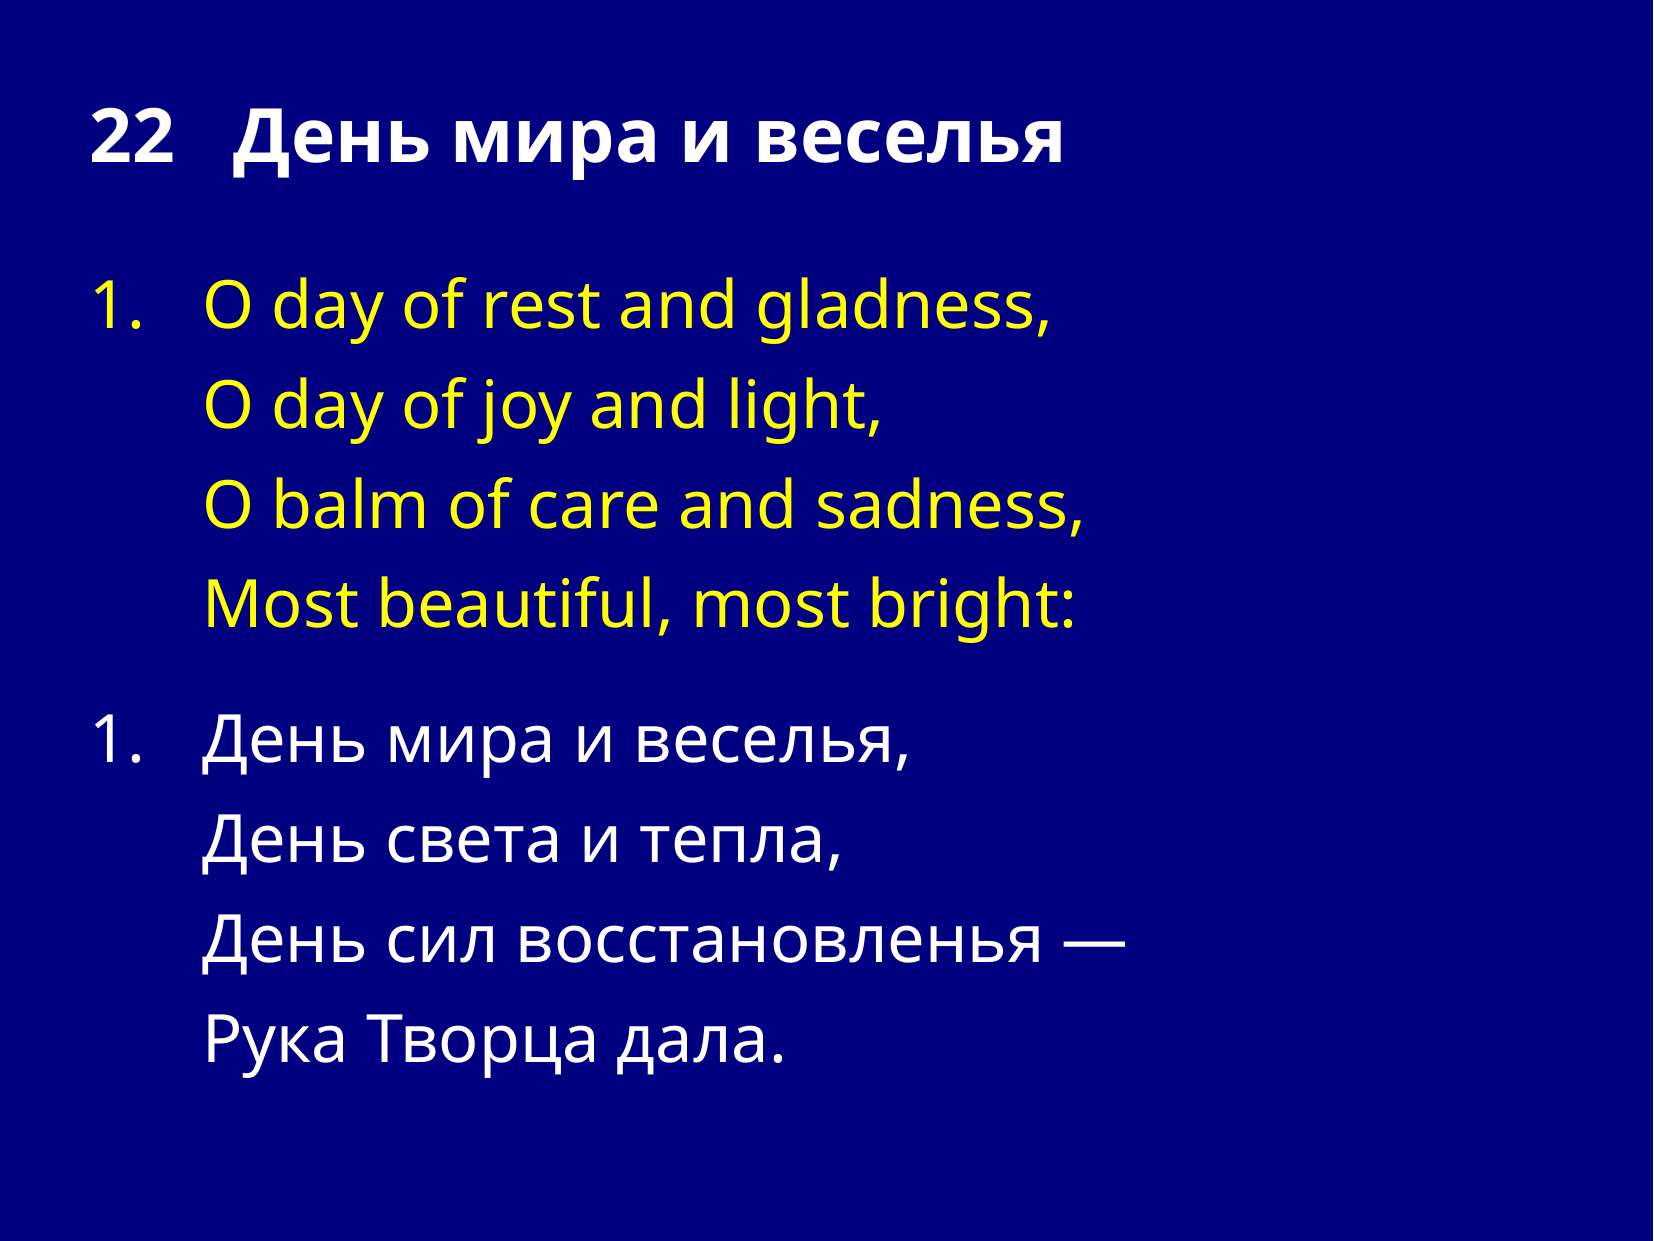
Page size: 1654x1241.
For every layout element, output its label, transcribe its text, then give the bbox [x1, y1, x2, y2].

text_box 22 День мира и веселья [75, 75, 1576, 188]
text_box 1. День мира и веселья, День света и тепла, День сил восстановленья — Рука Творца дала. [75, 675, 1576, 1163]
text_box 1. O day of rest and gladness, O day of joy and light, O balm of care and sadness, Most beautiful, most bright: [75, 188, 1576, 638]
